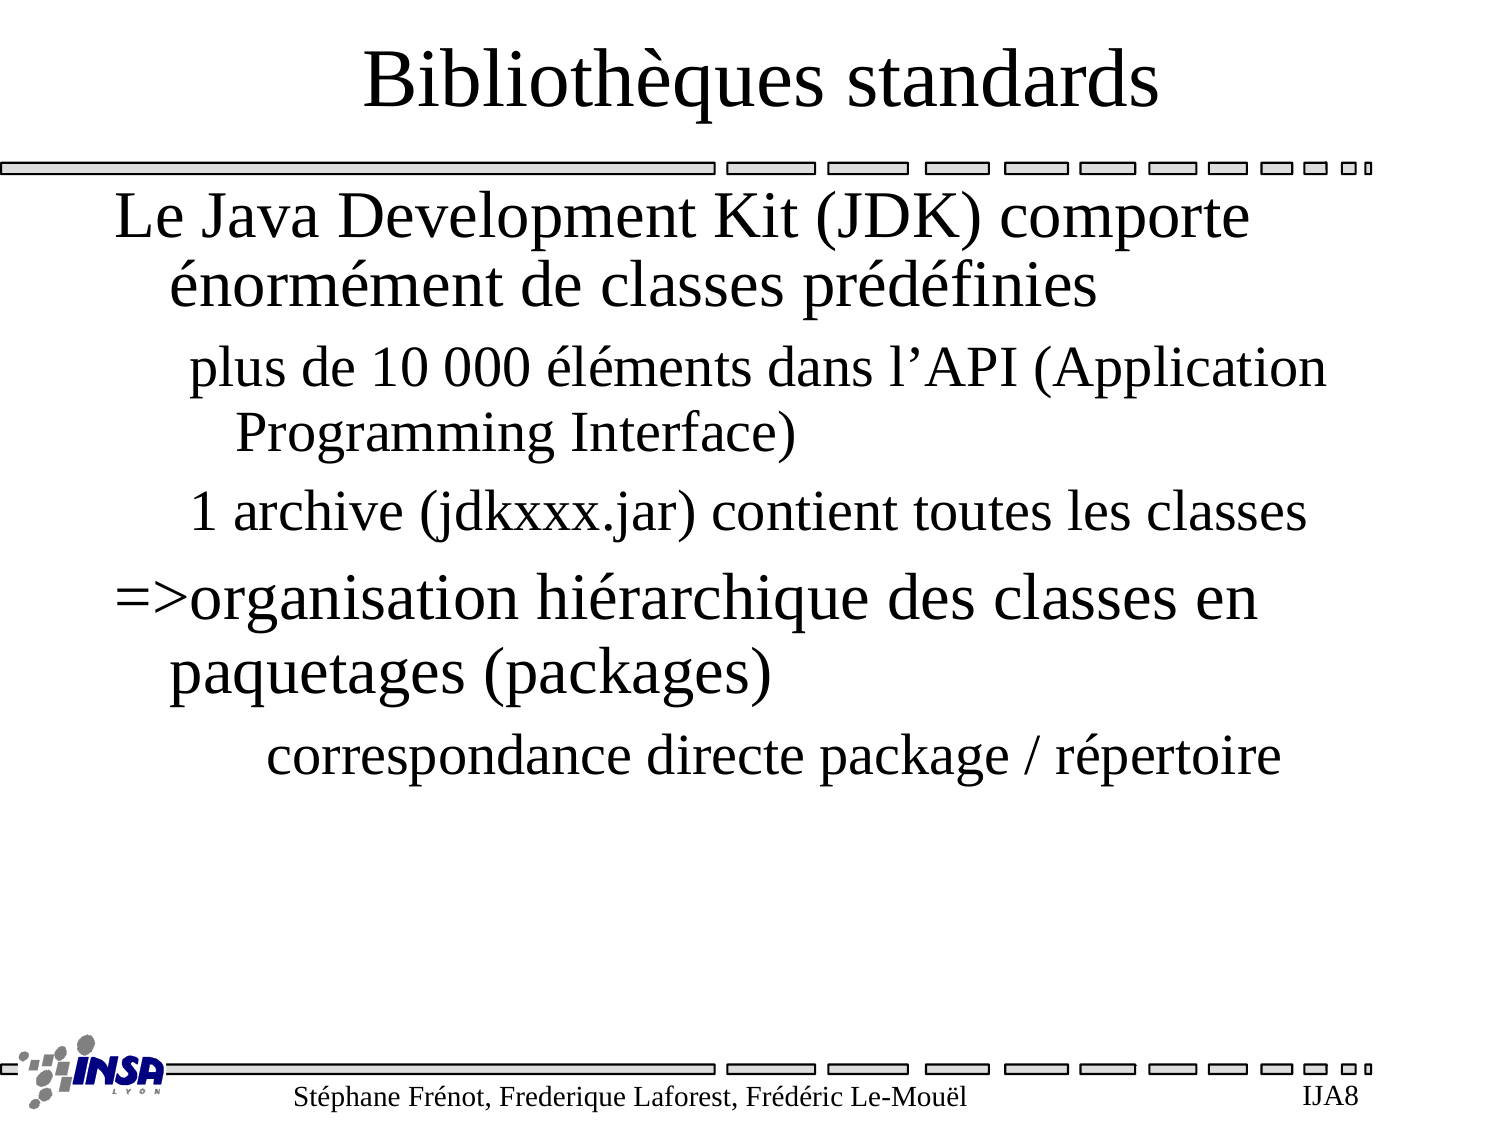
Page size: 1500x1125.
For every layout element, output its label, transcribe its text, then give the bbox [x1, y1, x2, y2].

list Le Java Development Kit (JDK) comporte énormément de classes prédéfinies plus de 10 000 éléments dans l’API (Application Programming Interface) 1 archive (jdkxxx.jar) contient toutes les classes =>organisation hiérarchique des classes en paquetages (packages) correspondance directe package / répertoire [99, 174, 1375, 1000]
title Bibliothèques standards [125, 0, 1400, 162]
